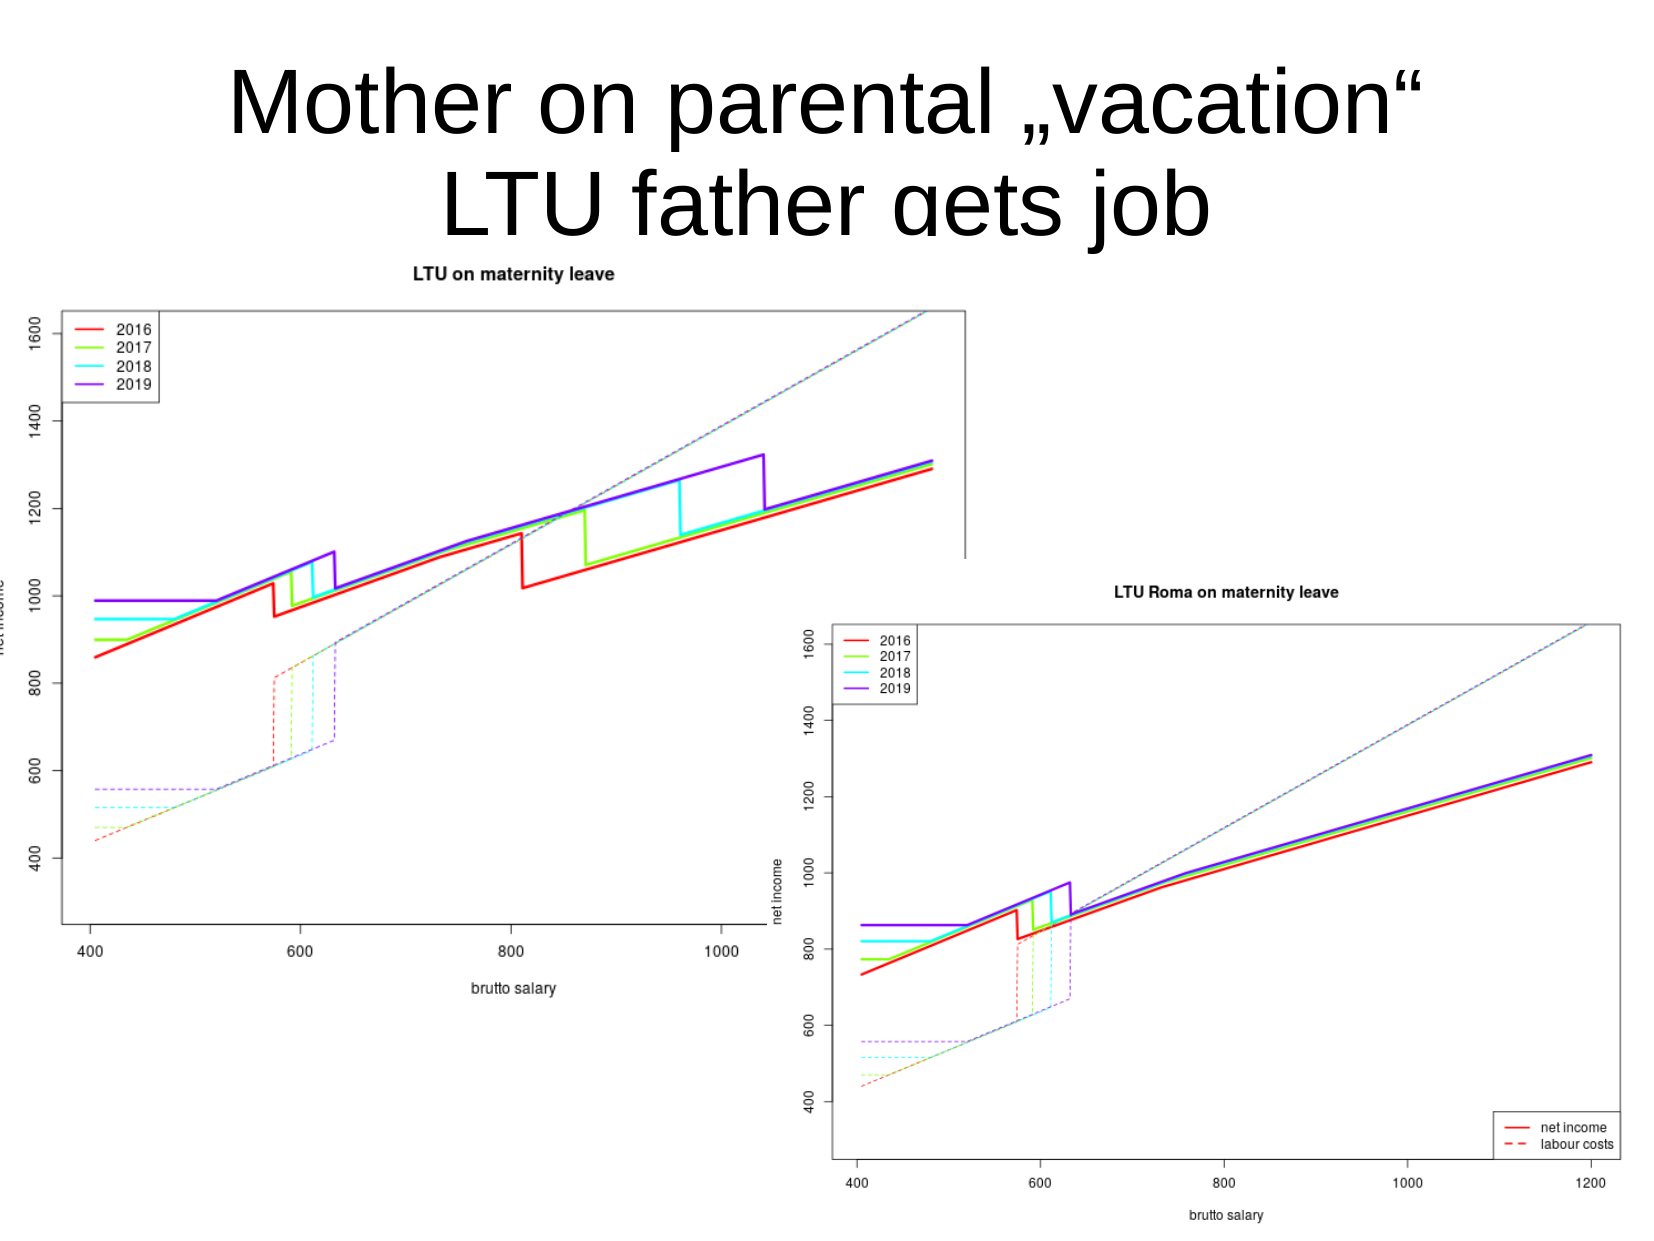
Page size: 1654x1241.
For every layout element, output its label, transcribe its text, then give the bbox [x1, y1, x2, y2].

picture [0, 236, 1654, 1241]
title Mother on parental „vacation“ LTU father gets job [82, 49, 1571, 257]
